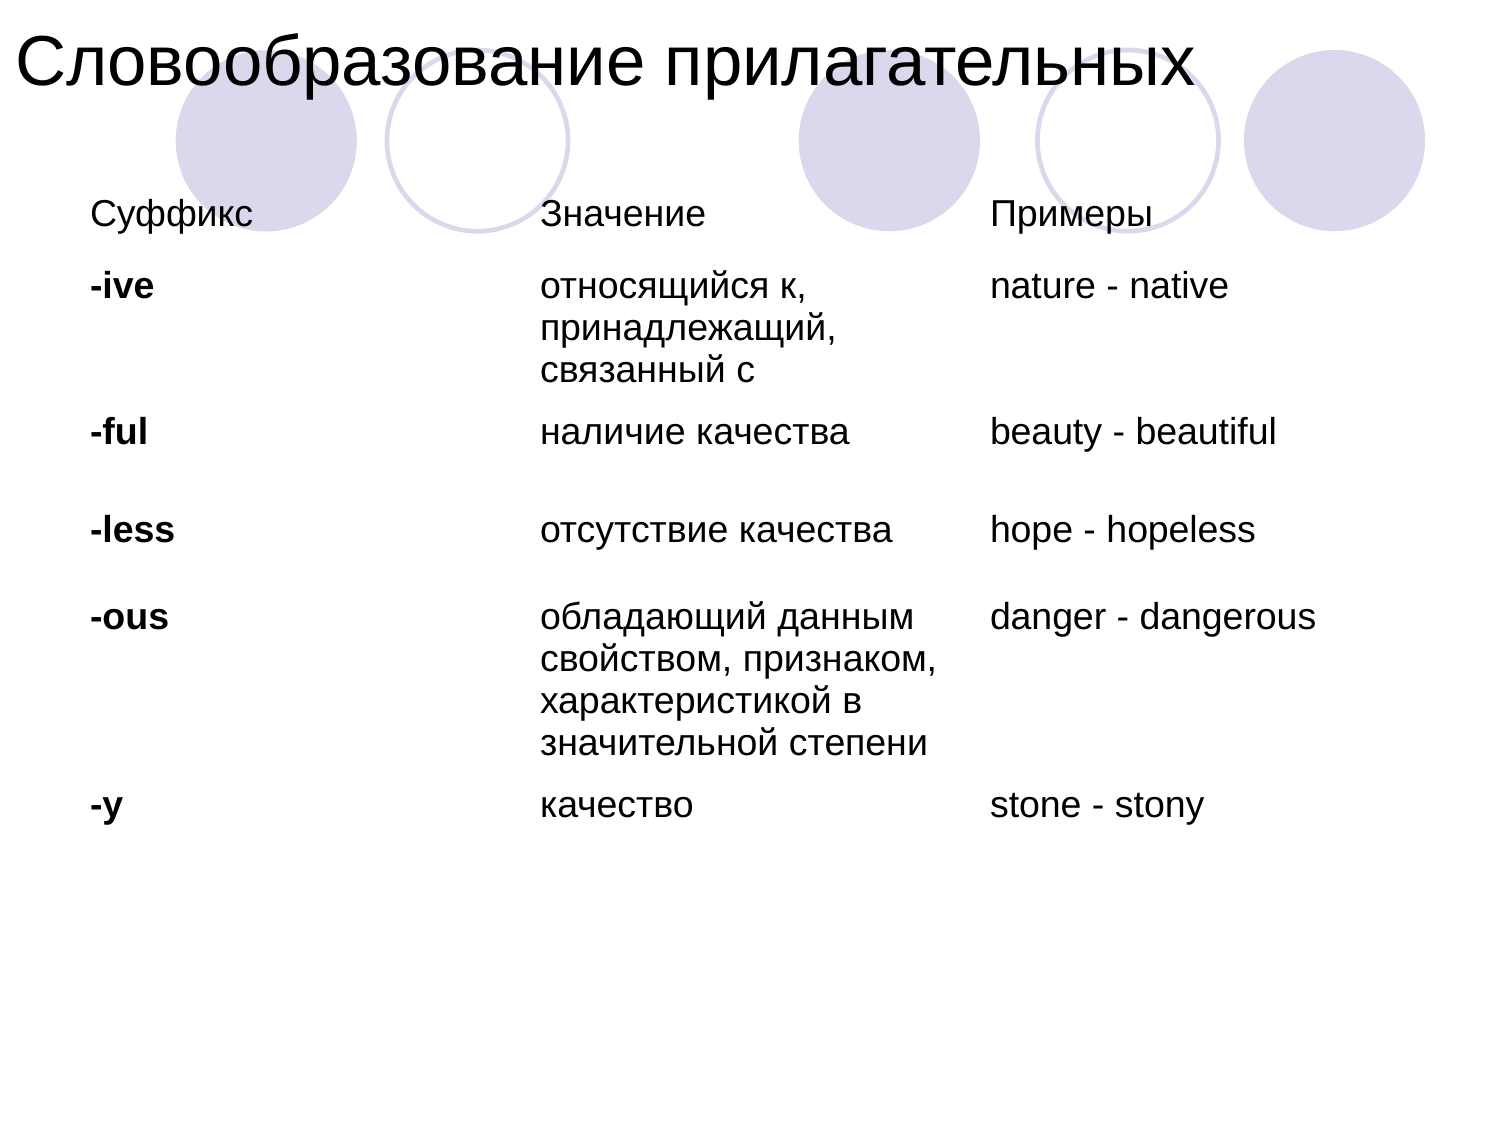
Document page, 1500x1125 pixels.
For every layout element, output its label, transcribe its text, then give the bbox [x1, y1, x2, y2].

table_cell beauty - beautiful [975, 403, 1425, 501]
table_cell stone - stony [975, 776, 1425, 945]
table_cell -less [75, 501, 525, 588]
table_cell отсутствие качества [525, 501, 975, 588]
table_cell наличие качества [525, 403, 975, 501]
table_header Суффикс [75, 185, 525, 257]
table_cell -ful [75, 403, 525, 501]
title Словообразование прилагательных [0, 0, 1350, 79]
table_cell -ous [75, 588, 525, 776]
table_header Примеры [975, 185, 1425, 257]
table_cell hope - hopeless [975, 501, 1425, 588]
table_cell nature - native [975, 257, 1425, 403]
table_cell относящийся к, принадлежащий, связанный с [525, 257, 975, 403]
table_cell обладающий данным свойством, признаком, характеристикой в значительной степени [525, 588, 975, 776]
table_cell качество [525, 776, 975, 945]
table_header Значение [525, 185, 975, 257]
table_cell -y [75, 776, 525, 945]
table_cell -ive [75, 257, 525, 403]
table_cell danger - dangerous [975, 588, 1425, 776]
